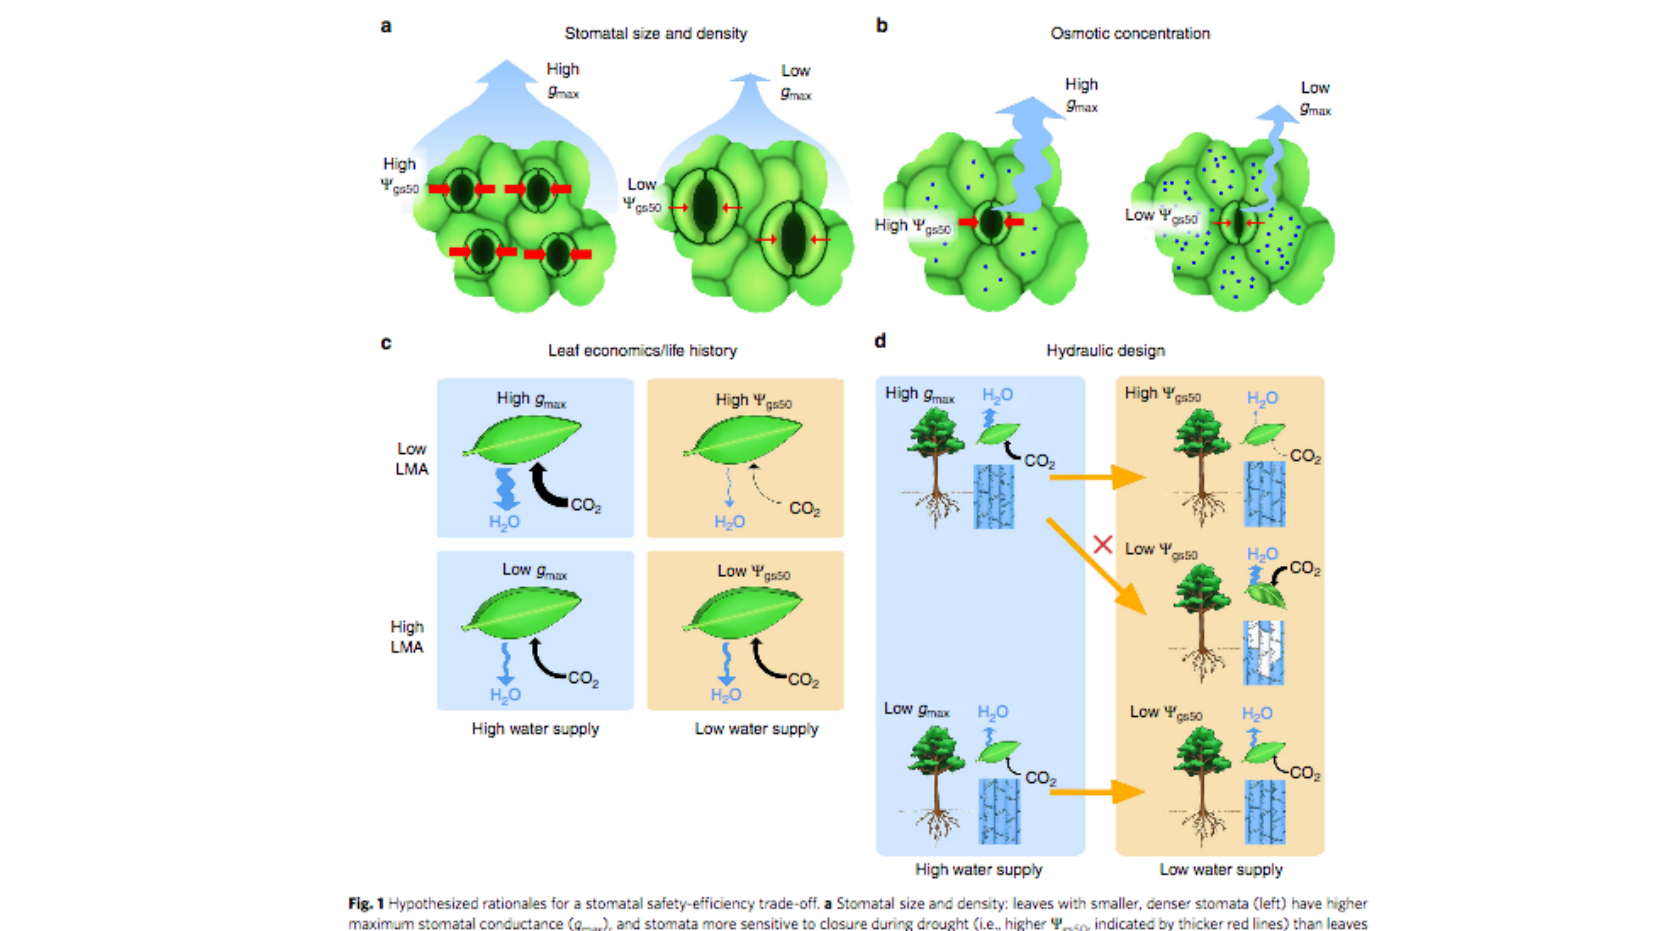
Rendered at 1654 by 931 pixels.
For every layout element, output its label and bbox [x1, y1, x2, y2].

picture [280, 2, 1386, 931]
